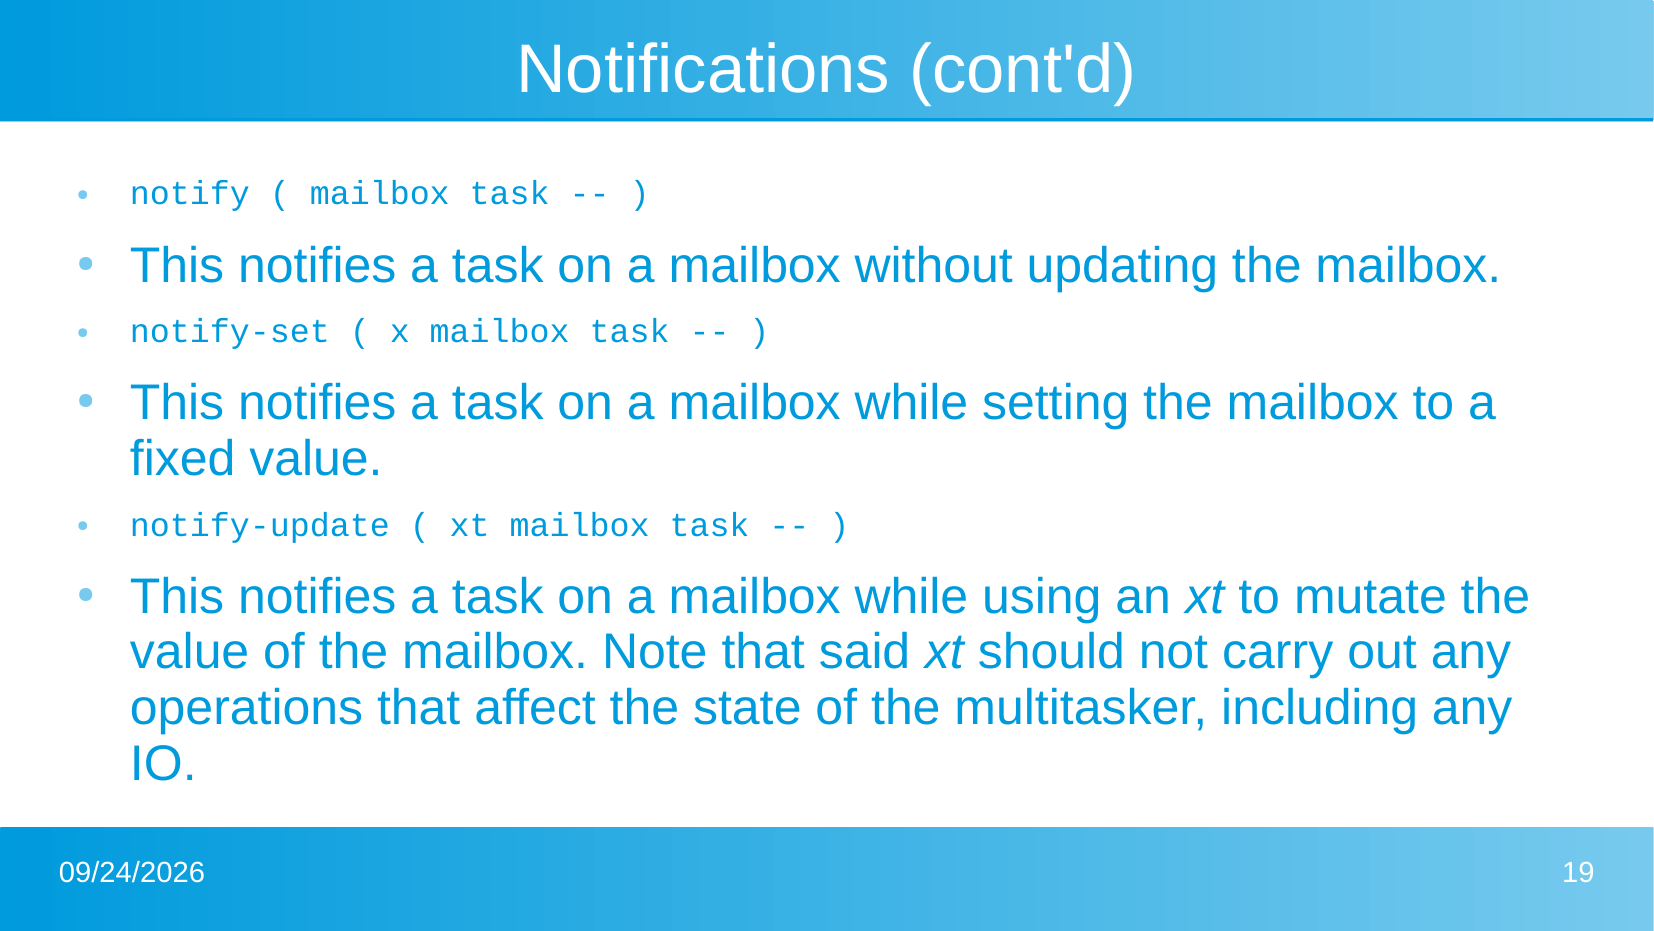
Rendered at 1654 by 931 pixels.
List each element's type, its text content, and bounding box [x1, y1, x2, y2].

list notify ( mailbox task -- ) This notifies a task on a mailbox without updating the mailbox. notify-set ( x mailbox task -- ) This notifies a task on a mailbox while setting the mailbox to a fixed value. notify-update ( xt mailbox task -- ) This notifies a task on a mailbox while using an xt to mutate the value of the mailbox. Note that said xt should not carry out any operations that affect the state of the multitasker, including any IO. [59, 177, 1595, 768]
title Notifications (cont'd) [59, 29, 1595, 108]
